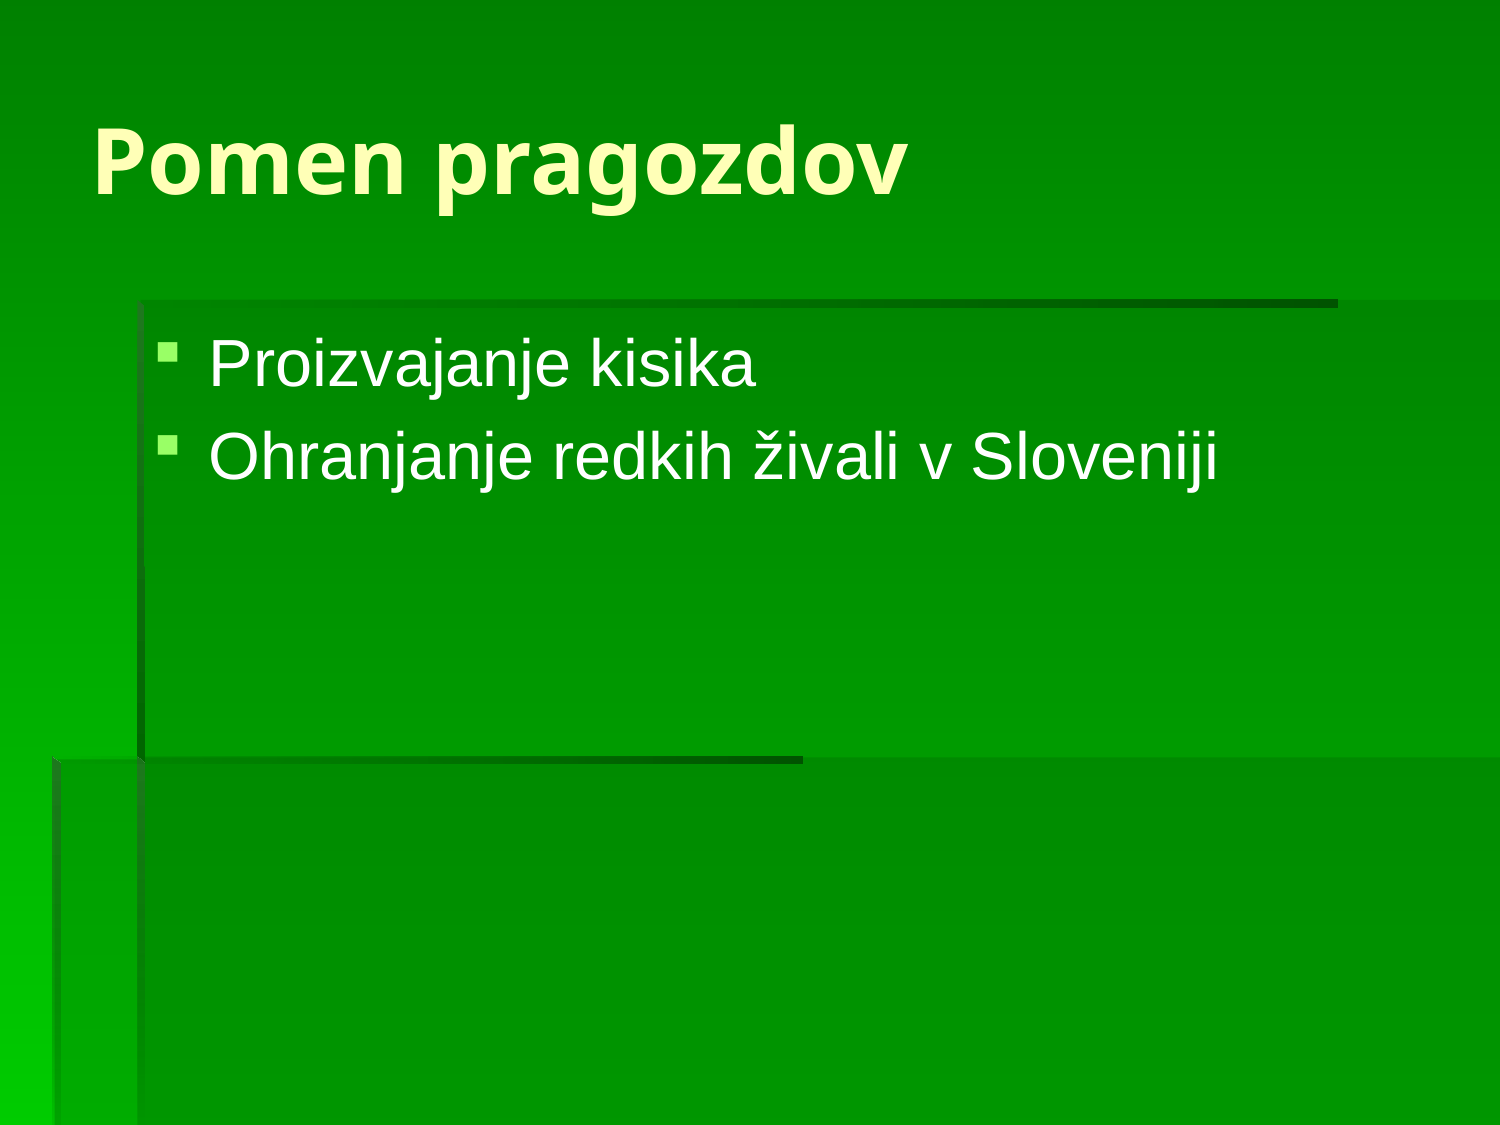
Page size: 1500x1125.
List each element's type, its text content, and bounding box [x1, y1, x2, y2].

title Pomen pragozdov [75, 40, 1451, 275]
list Proizvajanje kisika Ohranjanje redkih živali v Sloveniji [137, 312, 1451, 1000]
